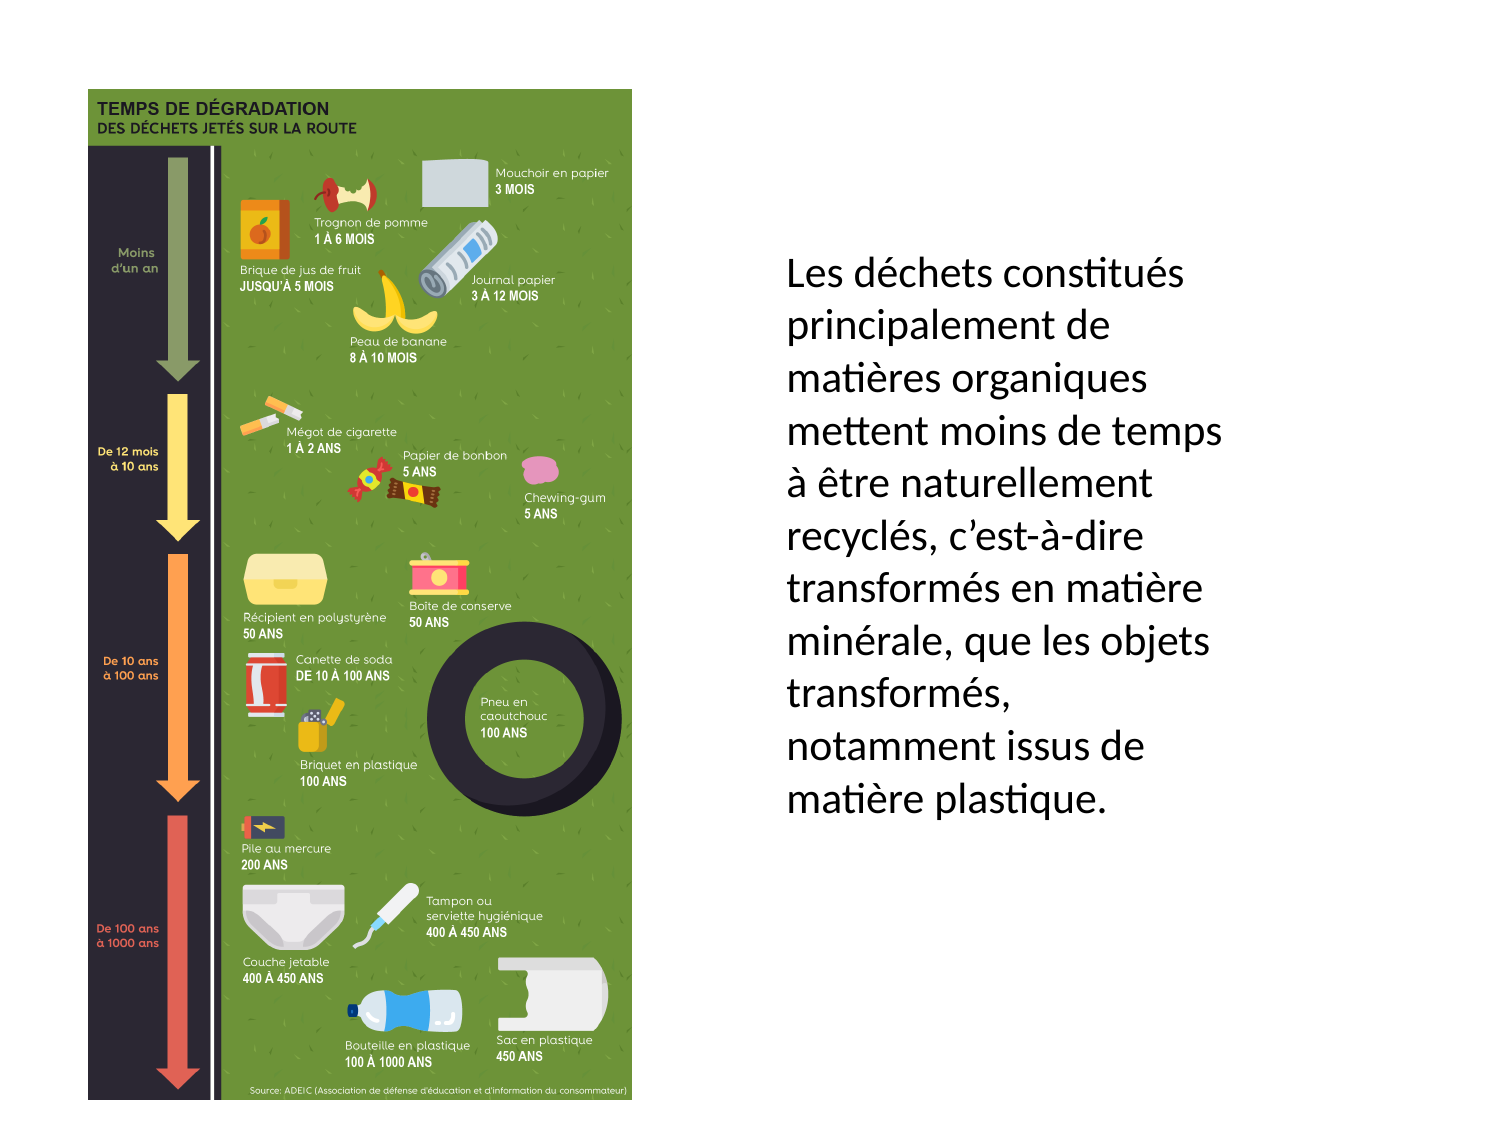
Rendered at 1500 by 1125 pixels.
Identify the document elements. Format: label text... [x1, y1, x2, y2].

picture [88, 89, 632, 1100]
list Les déchets constitués principalement de matières organiques mettent moins de temps à être naturellement recyclés, c’est-à-dire transformés en matière minérale, que les objets transformés, notamment issus de matière plastique. [632, 236, 1241, 1034]
